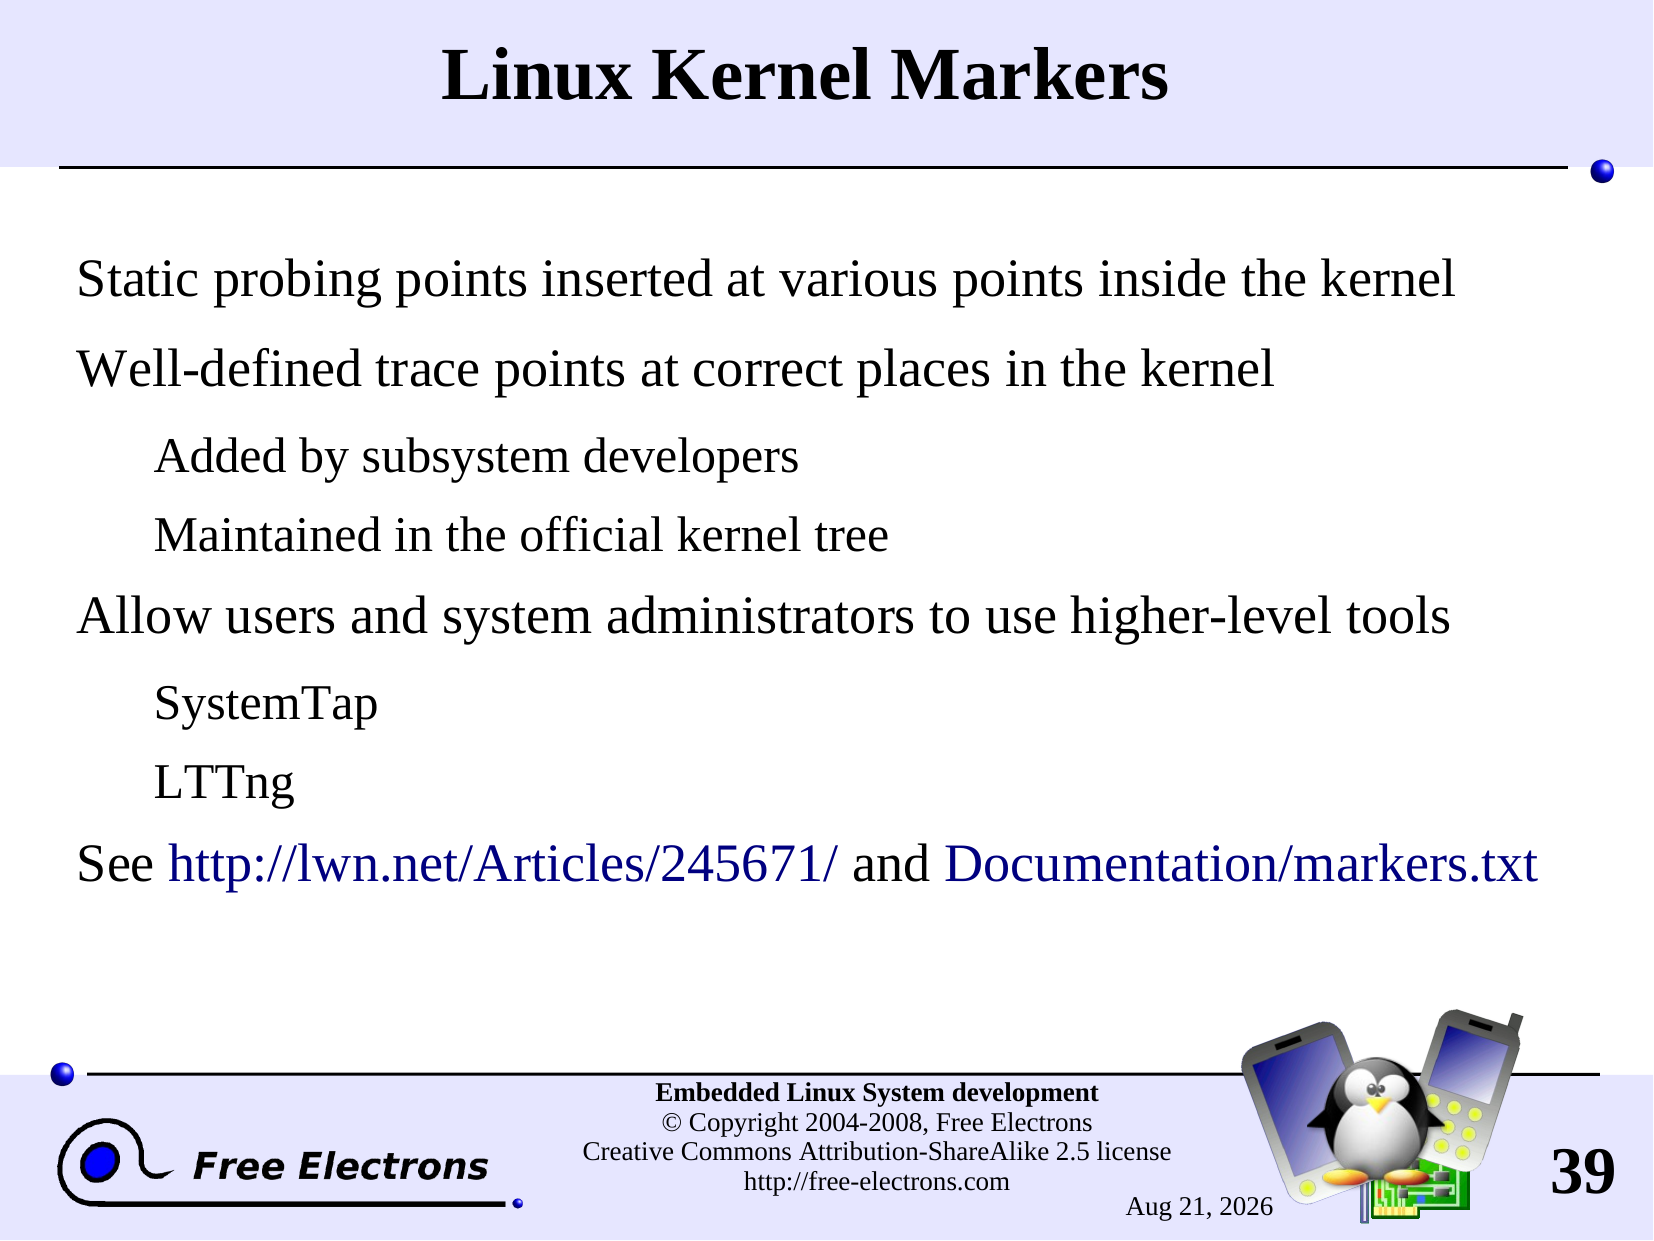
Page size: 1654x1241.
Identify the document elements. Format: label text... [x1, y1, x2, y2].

picture [50, 1107, 527, 1216]
list Static probing points inserted at various points inside the kernel Well-defined trace points at correct places in the kernel Added by subsystem developers Maintained in the official kernel tree Allow users and system administrators to use higher-level tools SystemTap LTTng See http://lwn.net/Articles/245671/ and Documentation/markers.txt [59, 248, 1604, 975]
title Linux Kernel Markers [60, 25, 1551, 124]
picture [1225, 983, 1538, 1241]
